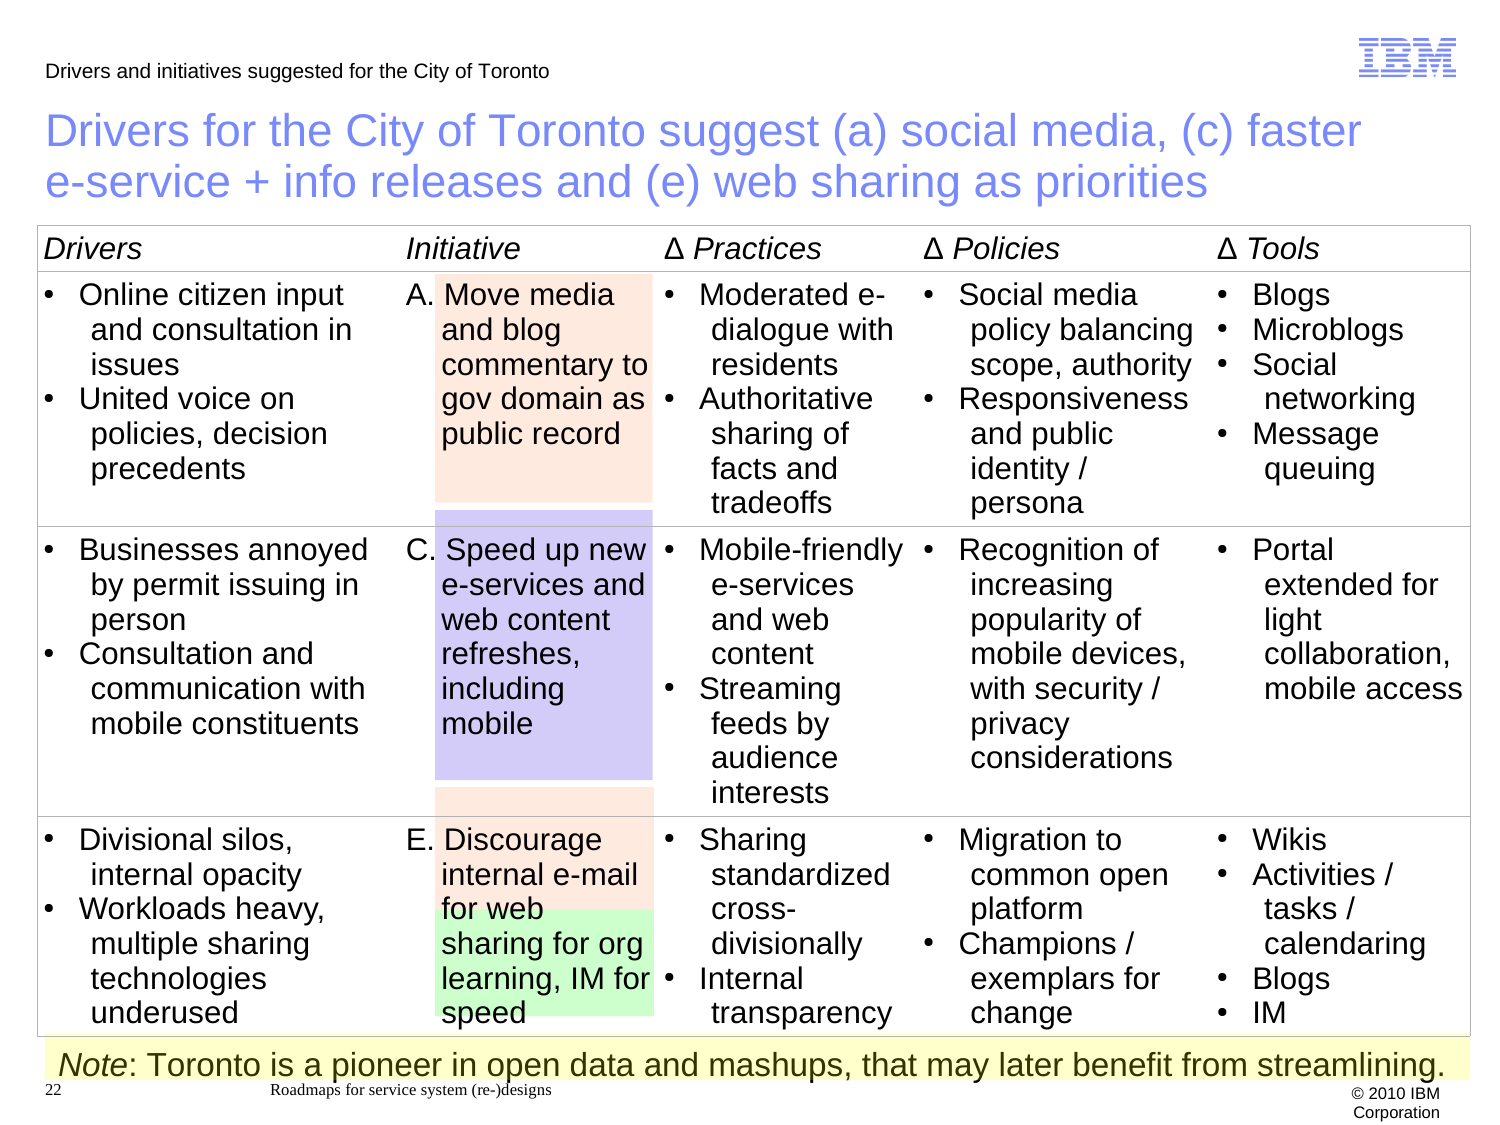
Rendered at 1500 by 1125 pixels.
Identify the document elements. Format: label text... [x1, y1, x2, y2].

text_box Drivers and initiatives suggested for the City of Toronto [30, 37, 1306, 83]
table_cell Businesses annoyed by permit issuing in person Consultation and communication with mobile constituents [38, 527, 400, 816]
table_header Δ Tools [1211, 226, 1470, 271]
table_header Δ Policies [917, 226, 1211, 271]
table_cell C. Speed up new e-services and web content refreshes, including mobile [400, 527, 658, 816]
table_cell Social media policy balancing scope, authority Responsiveness and public identity / persona [917, 272, 1211, 526]
table_header Initiative [400, 226, 658, 271]
table_cell Divisional silos, internal opacity Workloads heavy, multiple sharing technologies underused [38, 817, 400, 1036]
table_cell Wikis Activities / tasks / calendaring Blogs IM [1211, 817, 1470, 1036]
table_cell Online citizen input and consultation in issues United voice on policies, decision precedents [38, 272, 400, 526]
table_cell A. Move media and blog commentary to gov domain as public record [400, 272, 658, 526]
text_box Note: Toronto is a pioneer in open data and mashups, that may later benefit from streamlining. [43, 1039, 1478, 1092]
table_cell Recognition of increasing popularity of mobile devices, with security / privacy considerations [917, 527, 1211, 816]
table_header Δ Practices [658, 226, 917, 271]
table_cell Blogs Microblogs Social networking Message queuing [1211, 272, 1470, 526]
table_cell Mobile-friendly e-services and web content Streaming feeds by audience interests [658, 527, 917, 816]
table_cell Moderated e-dialogue with residents Authoritative sharing of facts and tradeoffs [658, 272, 917, 526]
table_cell Migration to common open platform Champions / exemplars for change [917, 817, 1211, 1036]
picture [1359, 37, 1456, 77]
table_header Drivers [38, 226, 400, 271]
table_cell Portal extended for light collaboration, mobile access [1211, 527, 1470, 816]
text_box [45, 1037, 1470, 1080]
table_cell Sharing standardized cross-divisionally Internal transparency [658, 817, 917, 1036]
title Drivers for the City of Toronto suggest (a) social media, (c) faster e-service + info releases and (e) web sharing as priorities [30, 97, 1456, 268]
table_cell E. Discourage internal e-mail for web sharing for org learning, IM for speed [400, 817, 658, 1036]
